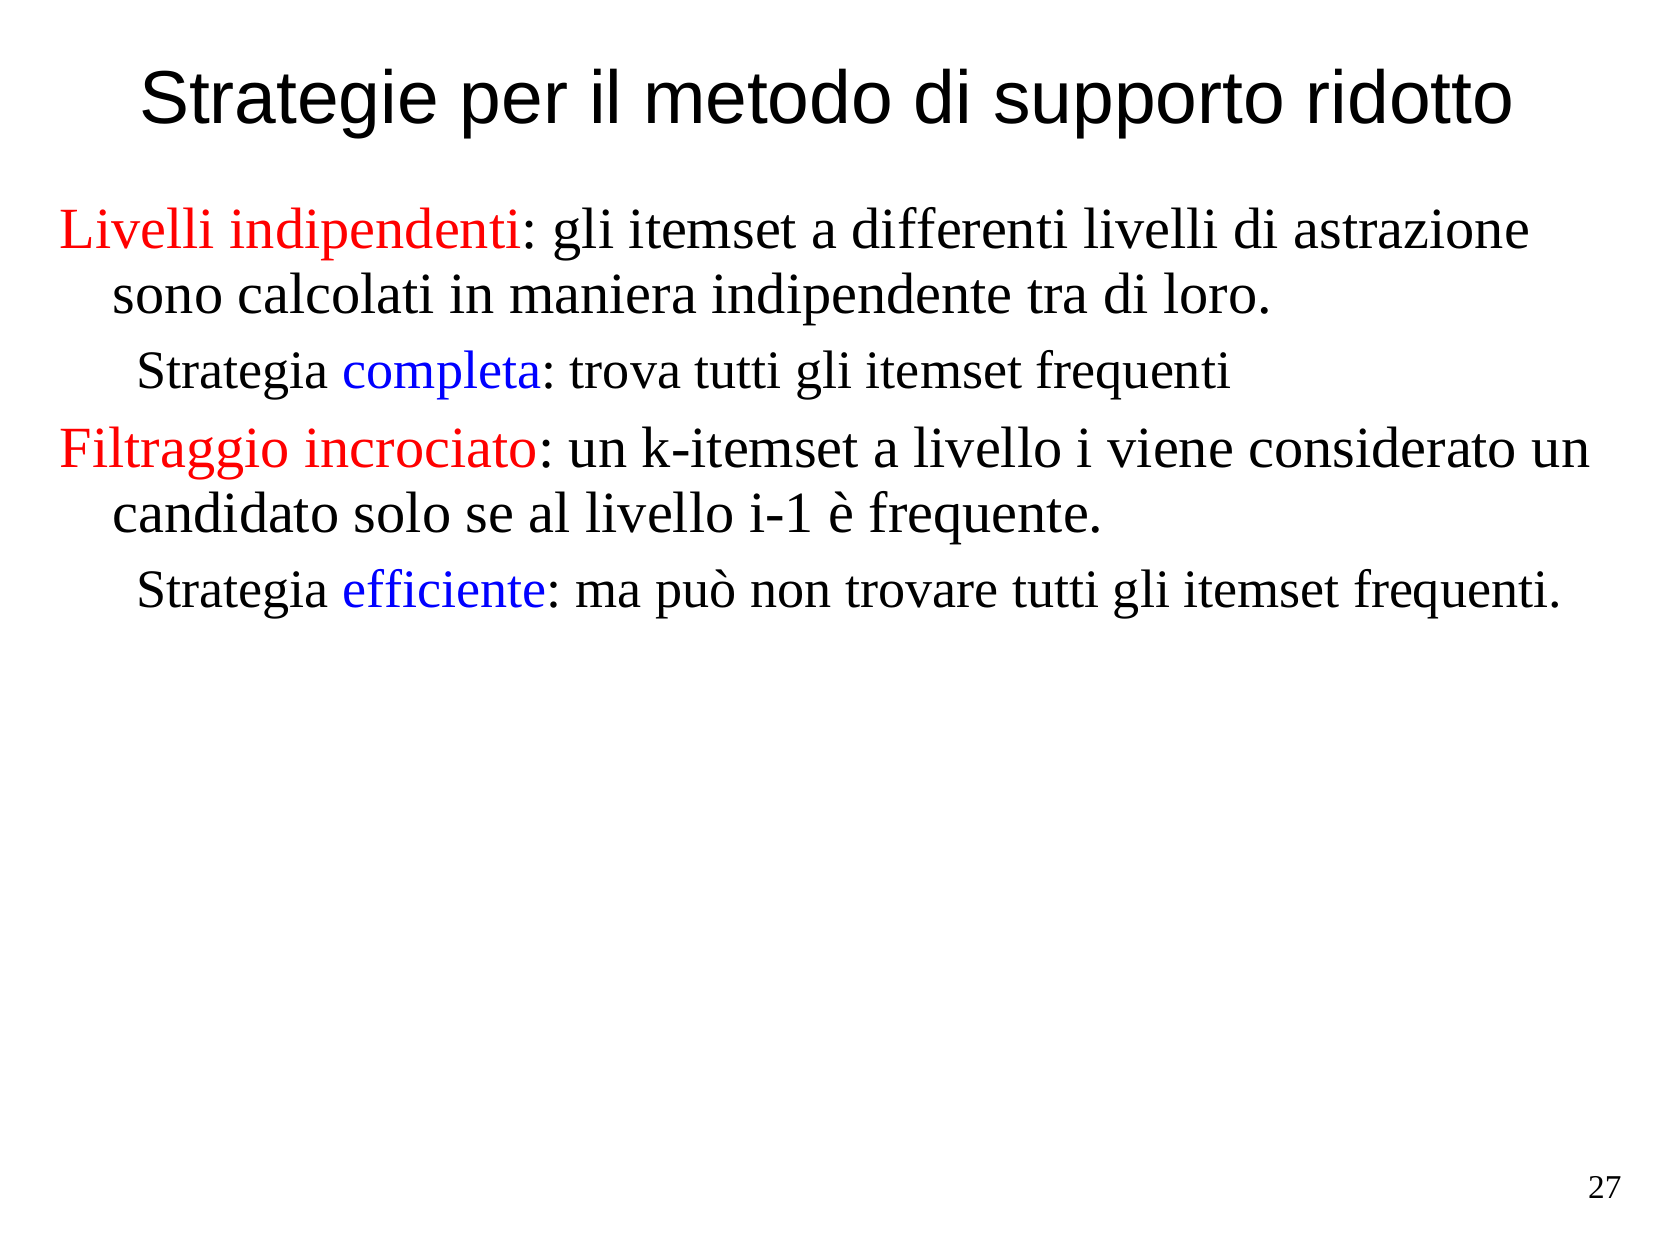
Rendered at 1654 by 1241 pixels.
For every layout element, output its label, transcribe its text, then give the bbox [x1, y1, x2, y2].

title Strategie per il metodo di supporto ridotto [37, 30, 1617, 166]
list Livelli indipendenti: gli itemset a differenti livelli di astrazione sono calcolati in maniera indipendente tra di loro. Strategia completa: trova tutti gli itemset frequenti Filtraggio incrociato: un k-itemset a livello i viene considerato un candidato solo se al livello i-1 è frequente. Strategia efficiente: ma può non trovare tutti gli itemset frequenti. [42, 196, 1612, 1187]
